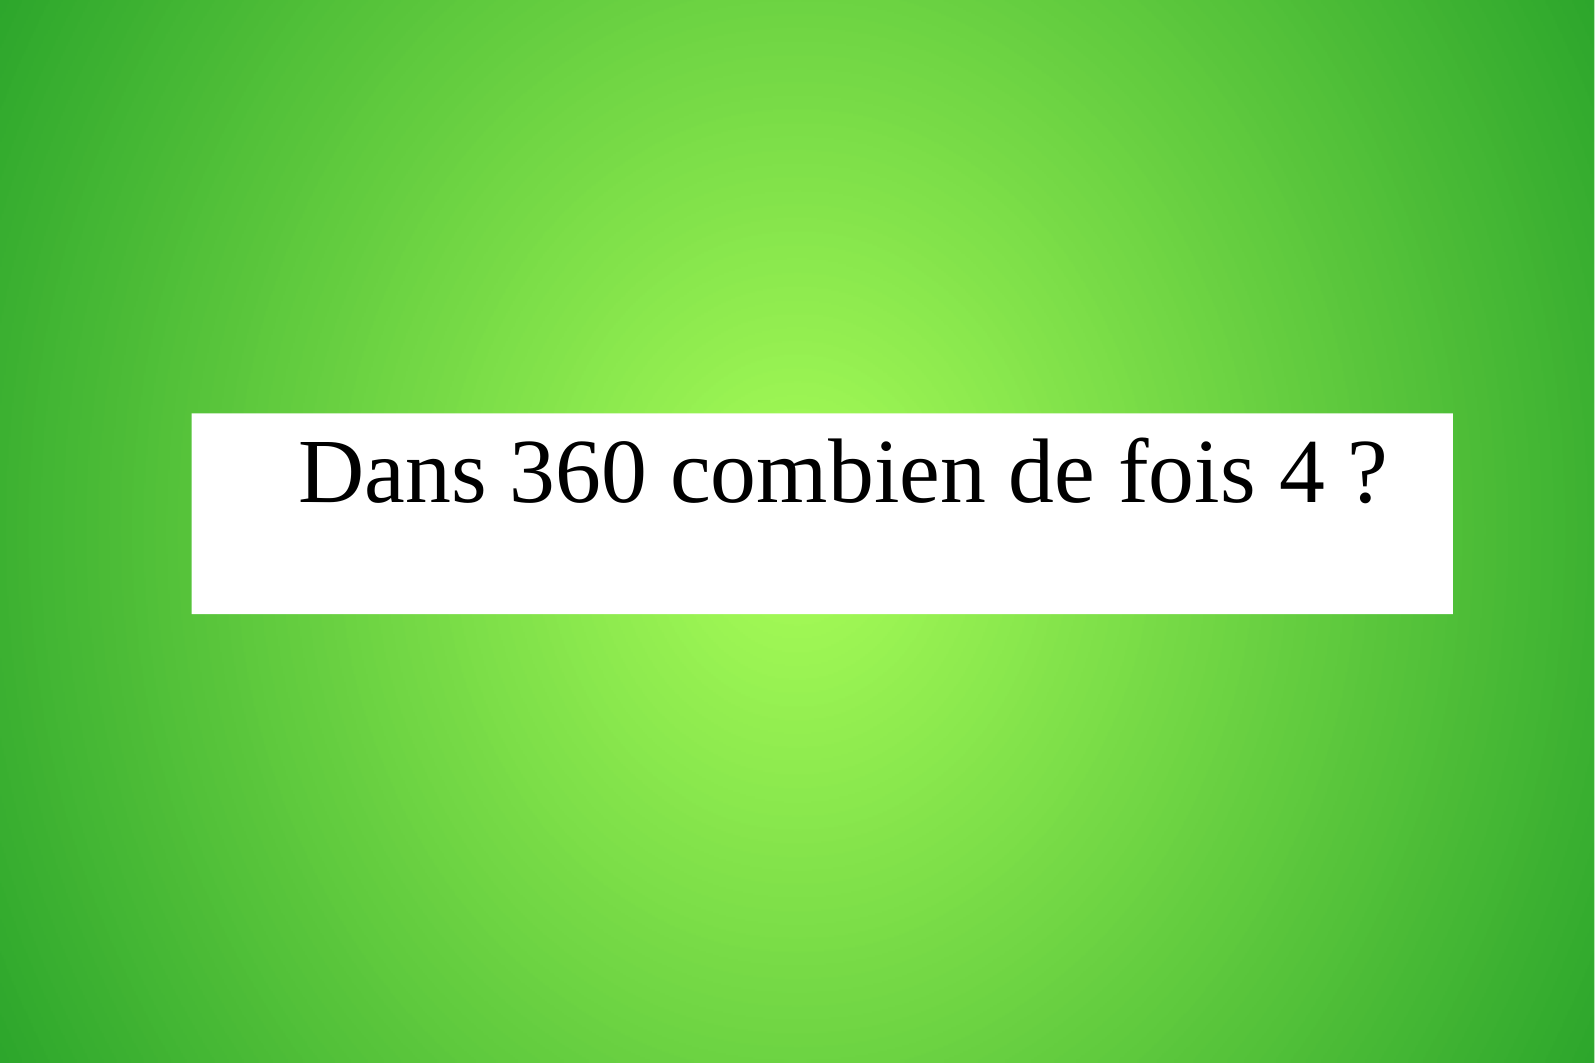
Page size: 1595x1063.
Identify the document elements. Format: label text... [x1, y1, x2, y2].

text_box Dans 360 combien de fois 4 ? [191, 413, 1453, 615]
picture [0, 0, 1595, 1063]
